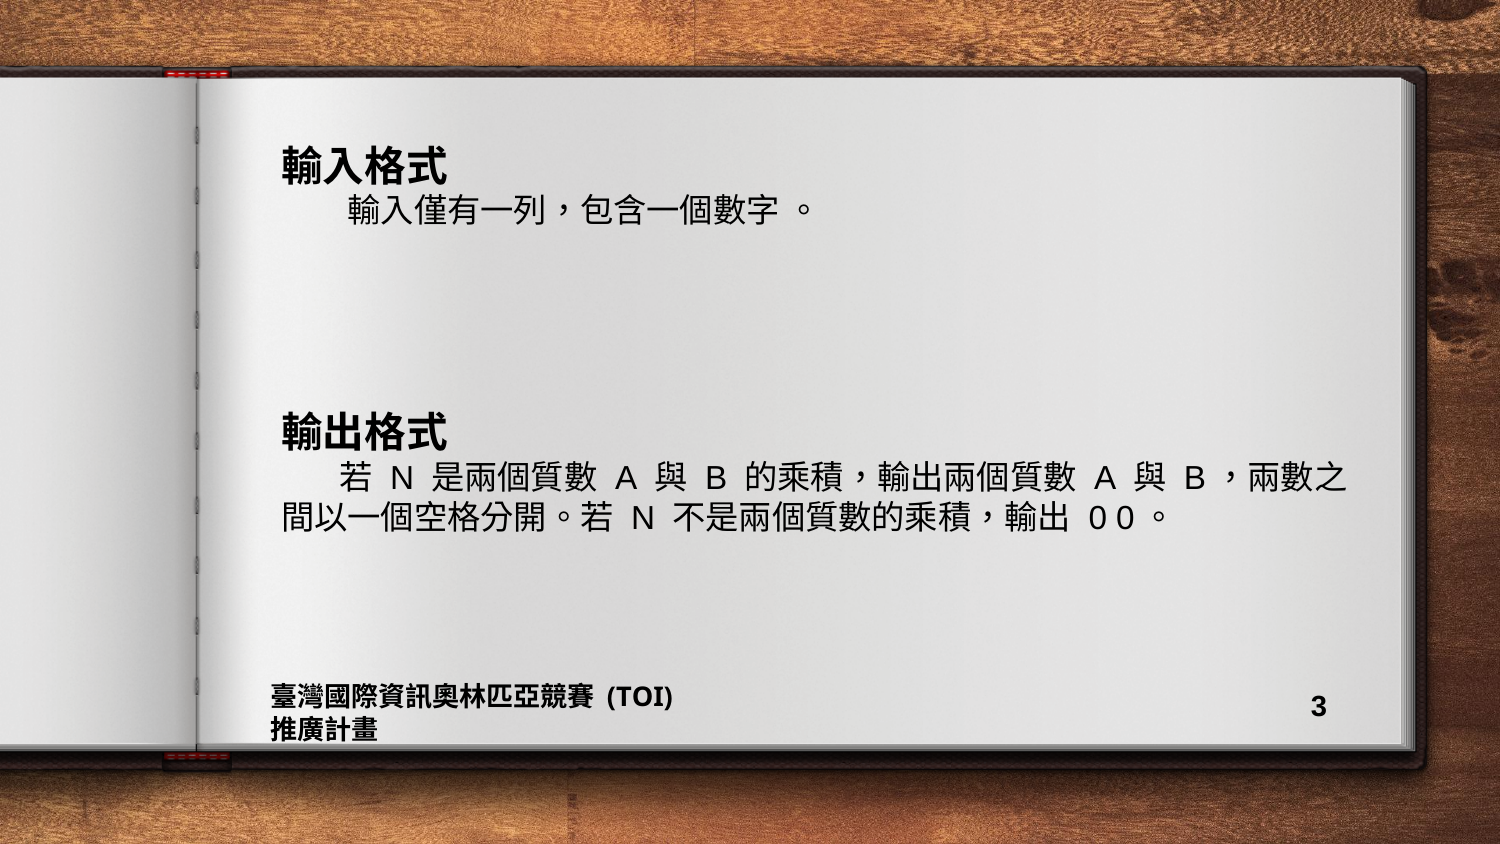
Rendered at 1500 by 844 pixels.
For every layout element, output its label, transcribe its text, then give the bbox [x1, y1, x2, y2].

text_box 3 [1295, 672, 1386, 737]
text_box 輸入格式 輸入僅有一列，包含一個數字 。 [266, 132, 1356, 364]
text_box 輸出格式 若 N 是兩個質數 A 與 B 的乘積，輸出兩個質數 A 與 B，兩數之間以一個空格分開。若 N 不是兩個質數的乘積，輸出 0 0。 [266, 398, 1368, 590]
